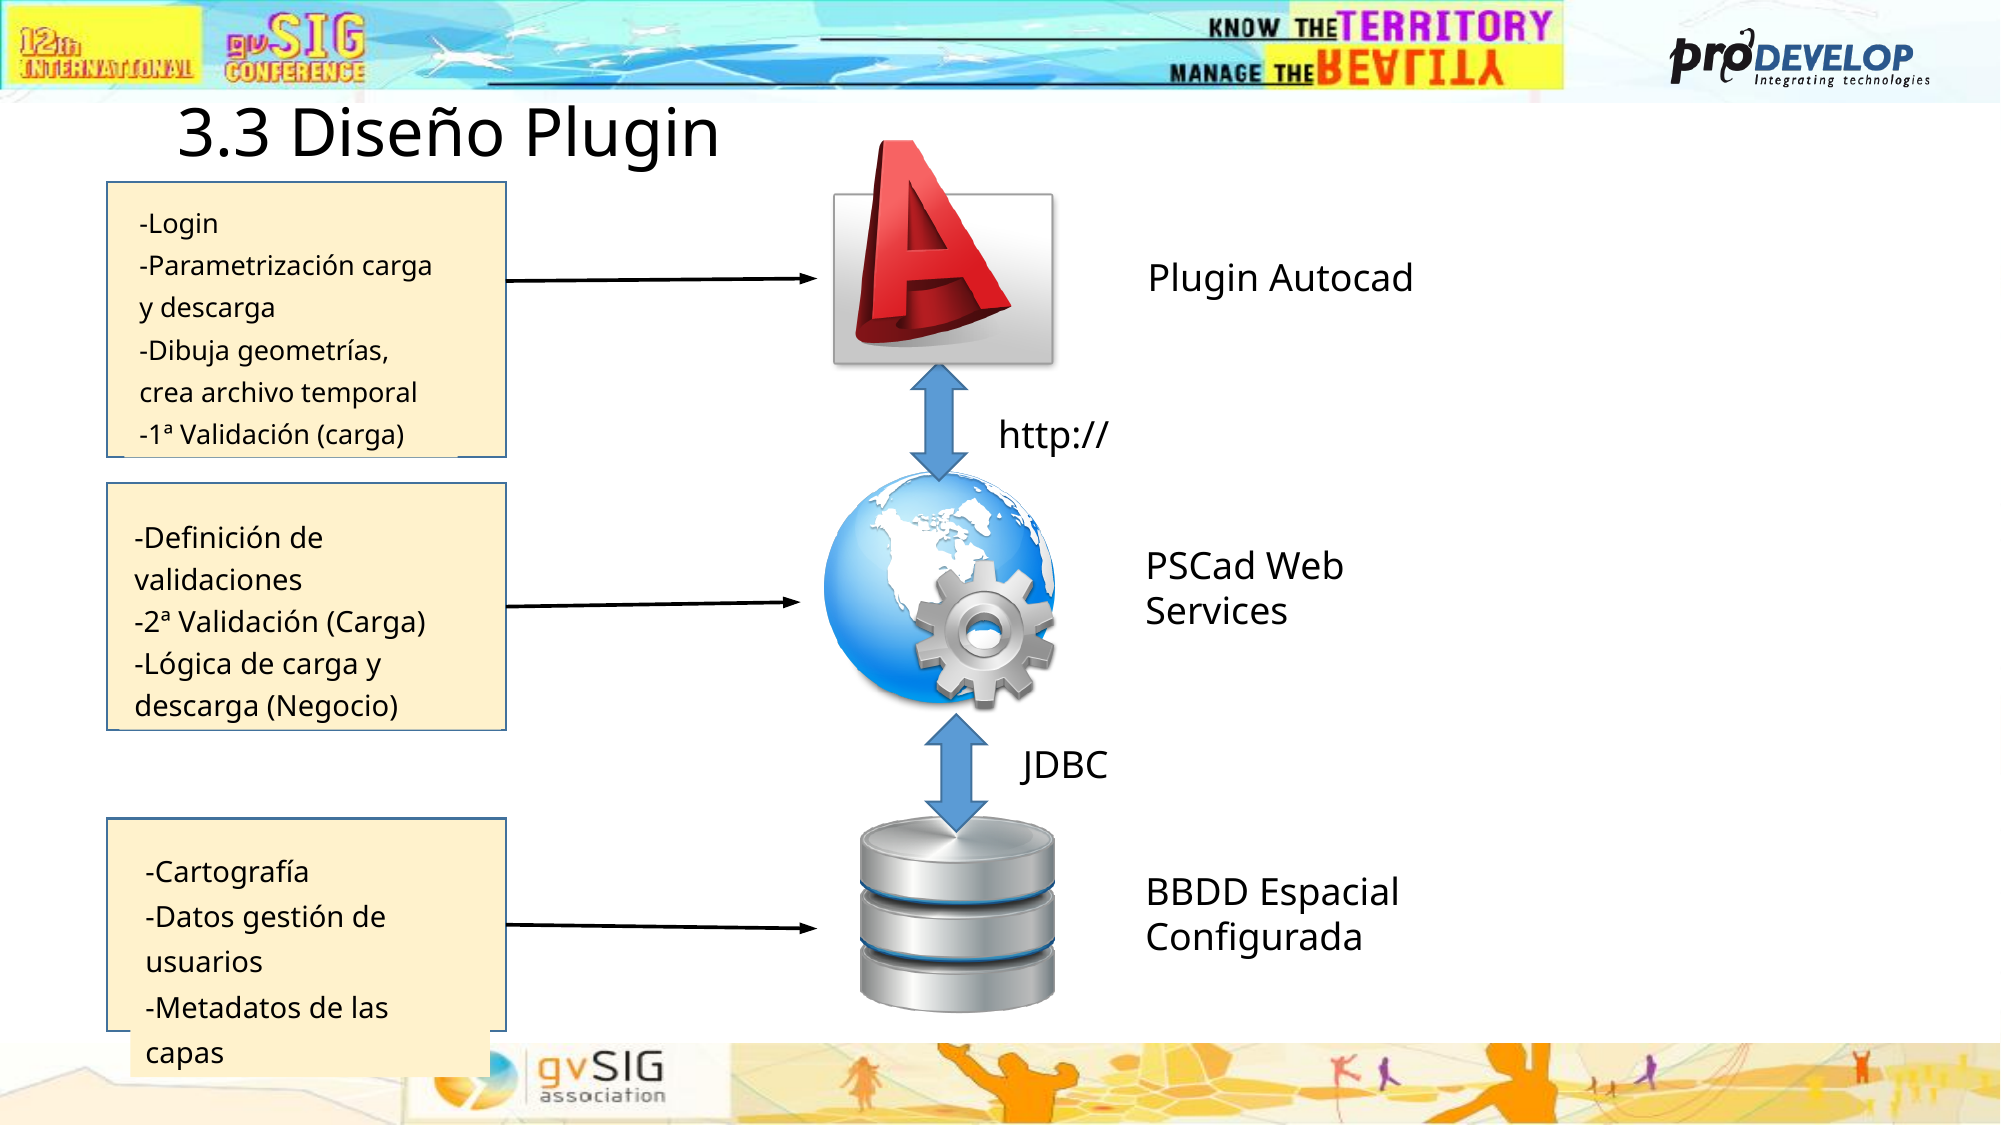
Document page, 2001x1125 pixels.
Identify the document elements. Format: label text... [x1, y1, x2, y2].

text_box [0, 103, 2000, 1043]
text_box BBDD Espacial Configurada [1130, 860, 1417, 967]
text_box Plugin Autocad [1132, 246, 1428, 308]
picture [856, 813, 1057, 1014]
text_box -Definición de validaciones -2ª Validación (Carga) -Lógica de carga y descarga (Negocio) [119, 505, 501, 687]
text_box http:// [983, 403, 1125, 465]
text_box -Cartografía -Datos gestión de usuarios -Metadatos de las capas [130, 834, 490, 1031]
text_box -Login -Parametrización carga y descarga -Dibuja geometrías, crea archivo temporal -1ª Validación (carga) [124, 189, 458, 457]
text_box JDBC [1008, 733, 1125, 795]
text_box PSCad Web Services [1130, 534, 1379, 641]
picture [824, 128, 1061, 372]
picture [817, 470, 1061, 715]
picture [1656, 14, 1943, 104]
title 3.3 Diseño Plugin [162, 87, 1888, 183]
